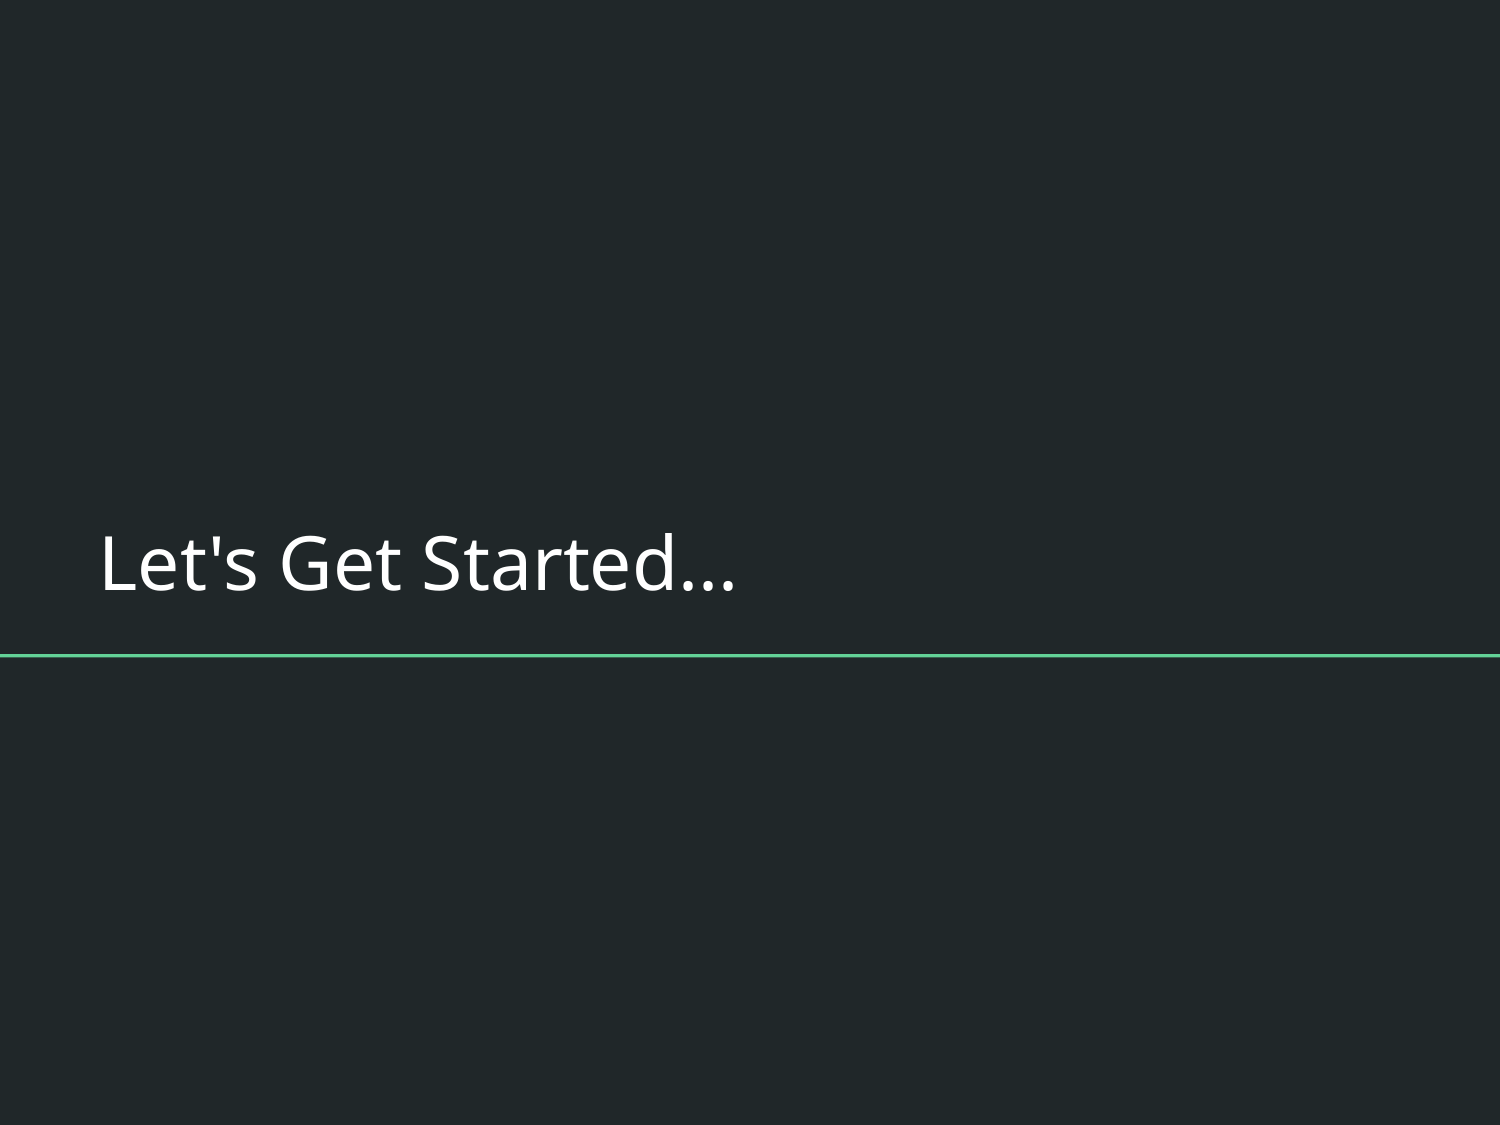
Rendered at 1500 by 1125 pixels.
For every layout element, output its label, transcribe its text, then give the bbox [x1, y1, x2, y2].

title Let's Get Started... [83, 450, 1417, 621]
